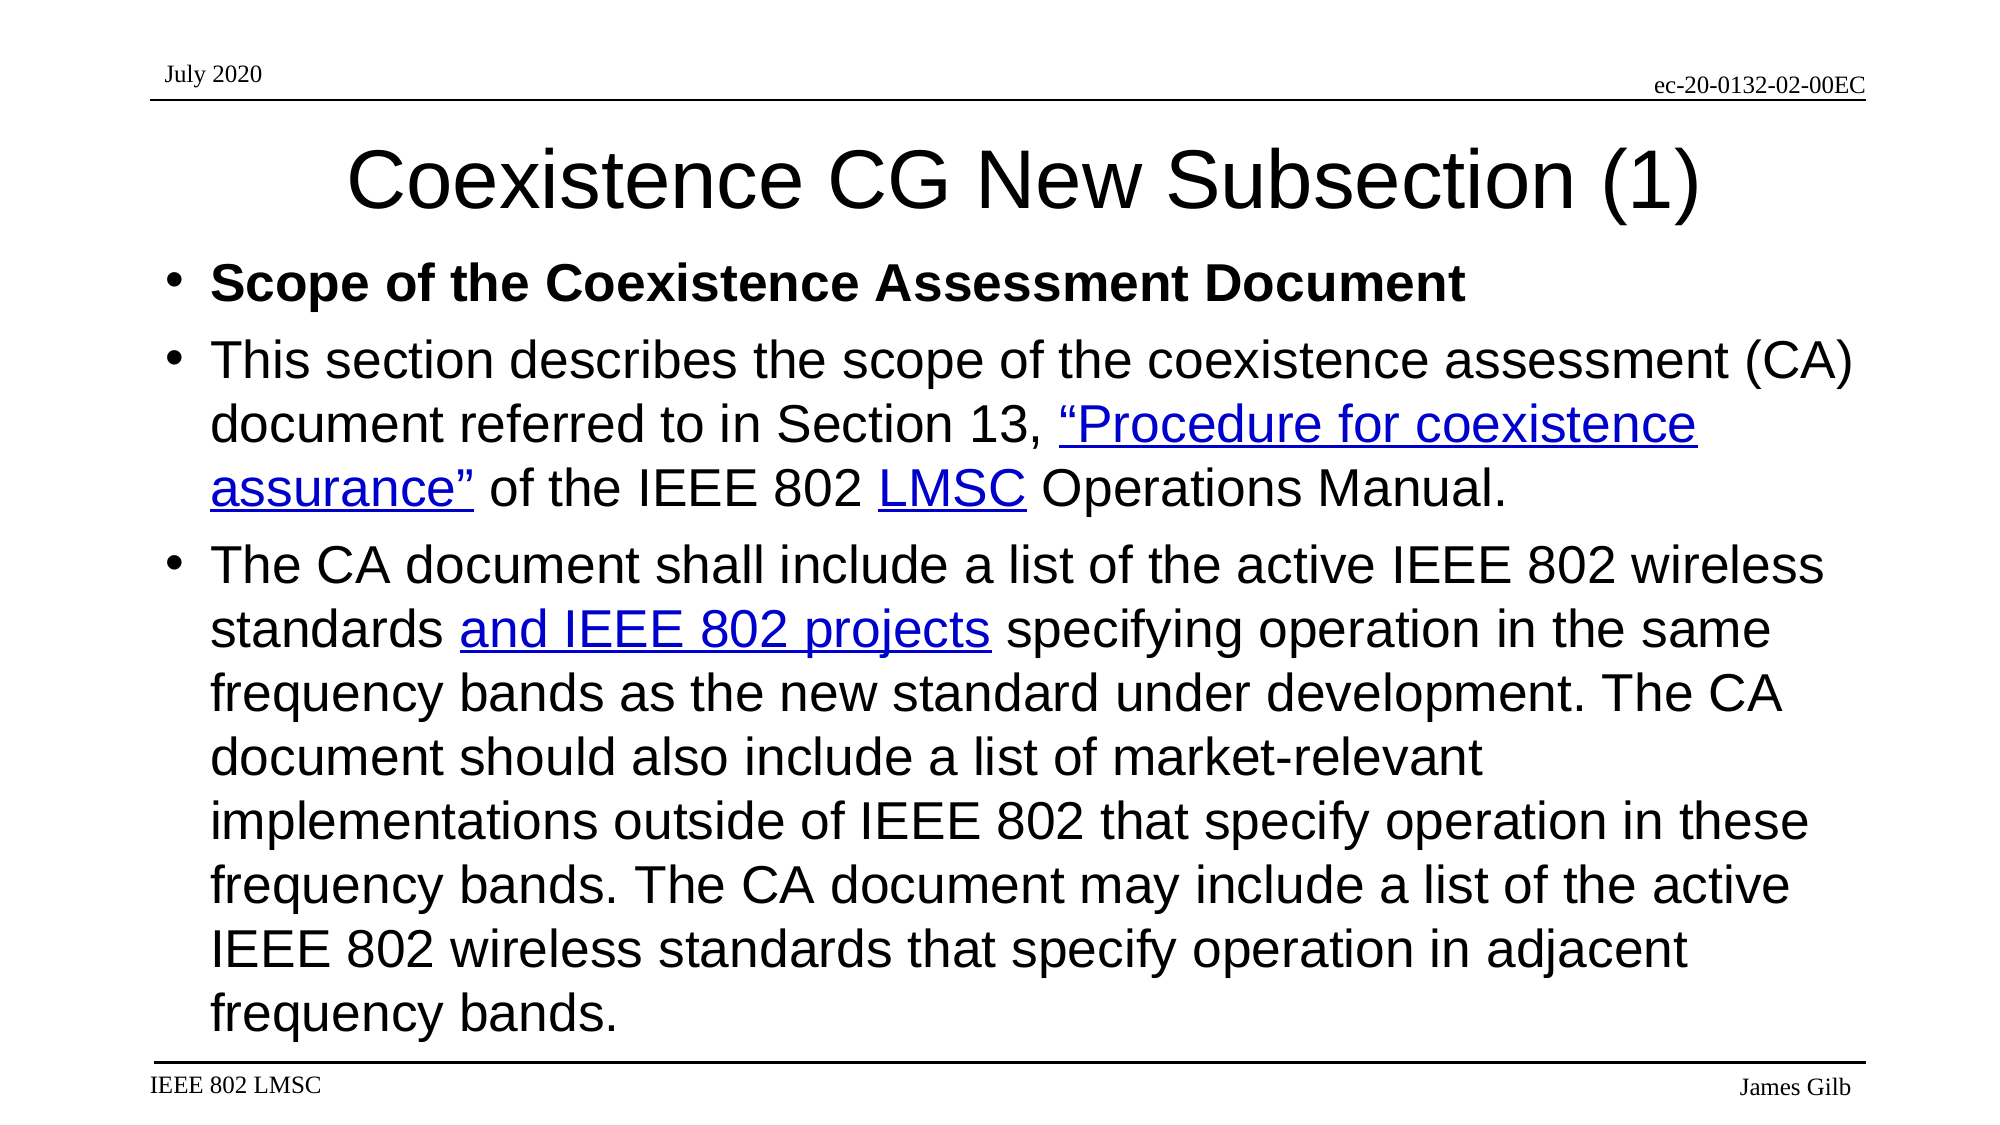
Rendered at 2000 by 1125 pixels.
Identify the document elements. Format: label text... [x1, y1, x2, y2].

title Coexistence CG New Subsection (1) [149, 112, 1900, 238]
list Scope of the Coexistence Assessment Document This section describes the scope of the coexistence assessment (CA) document referred to in Section 13, “Procedure for coexistence assurance” of the IEEE 802 LMSC Operations Manual. The CA document shall include a list of the active IEEE 802 wireless standards and IEEE 802 projects specifying operation in the same frequency bands as the new standard under development. The CA document should also include a list of market-relevant implementations outside of IEEE 802 that specify operation in these frequency bands. The CA document may include a list of the active IEEE 802 wireless standards that specify operation in adjacent frequency bands. [149, 239, 1900, 1051]
